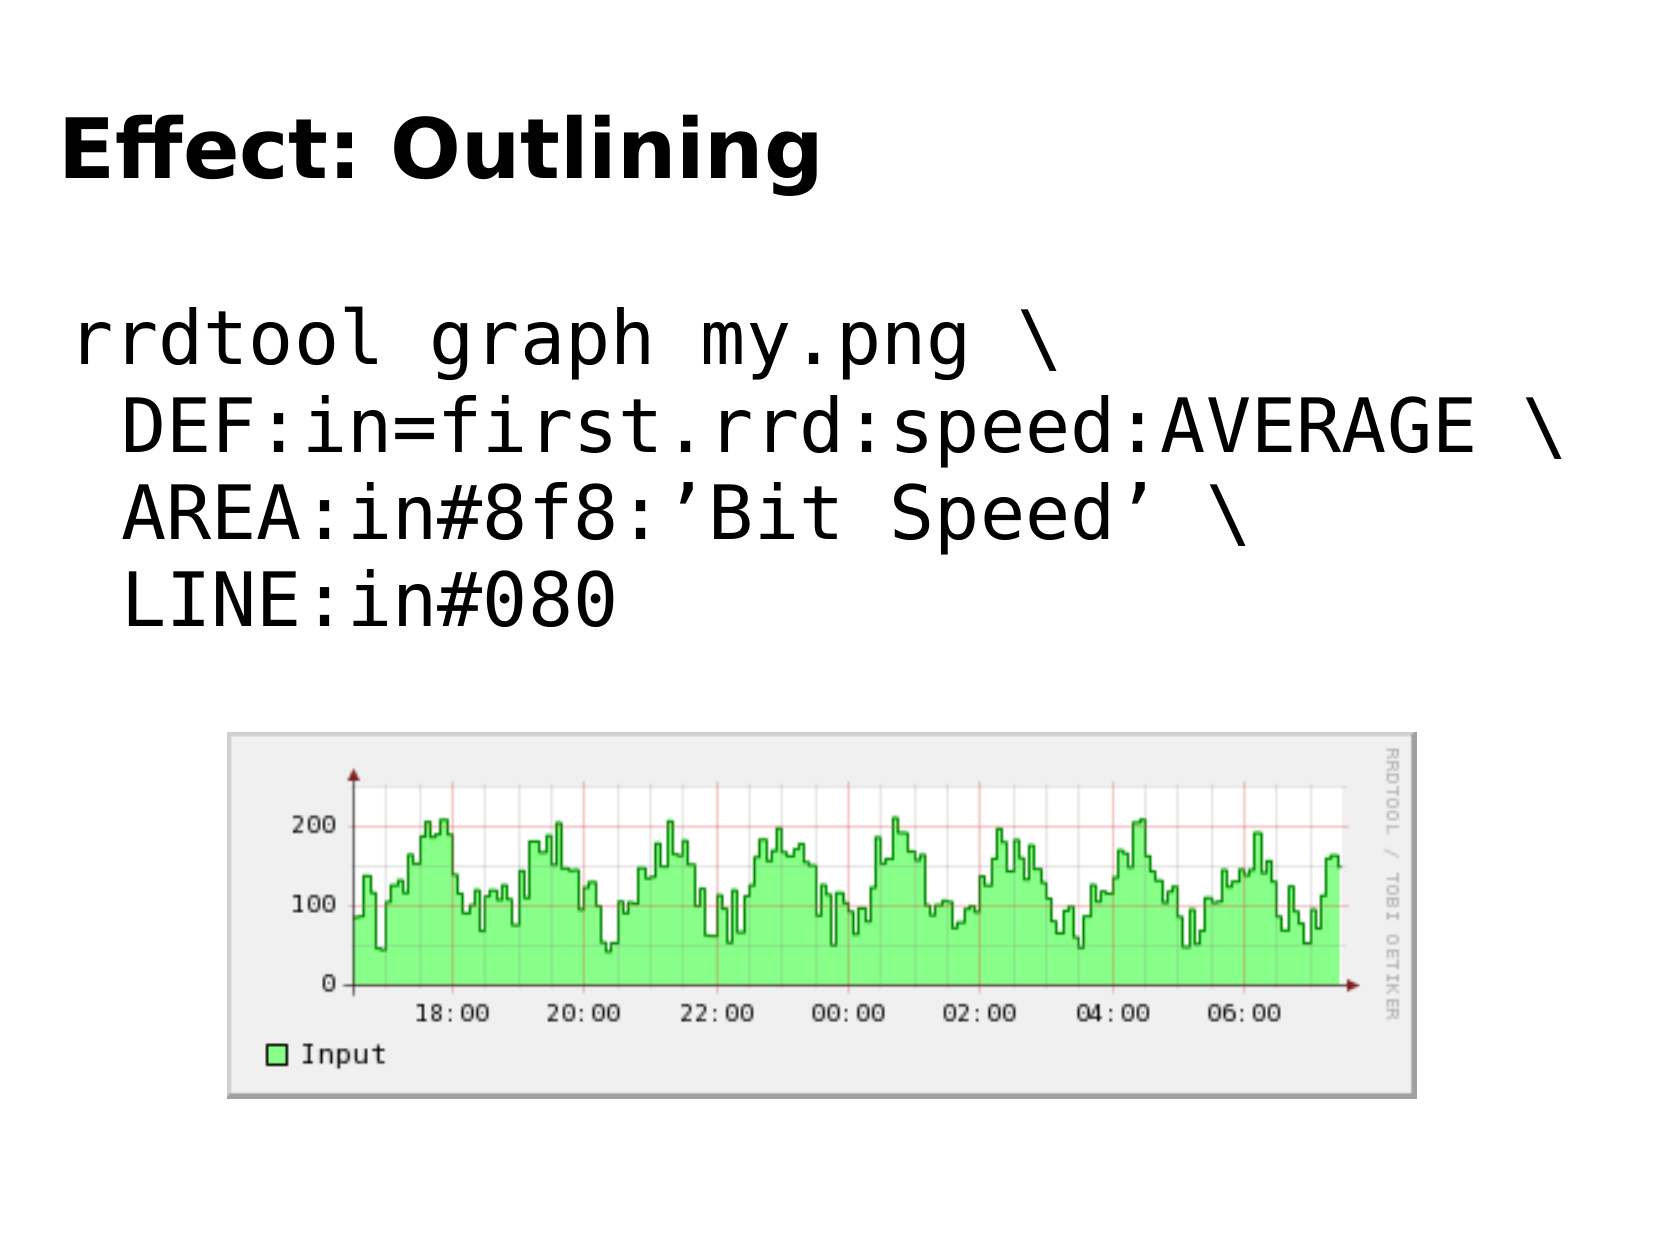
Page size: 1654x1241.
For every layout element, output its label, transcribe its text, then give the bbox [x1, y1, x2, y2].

list rrdtool graph my.png \ DEF:in=first.rrd:speed:AVERAGE \ AREA:in#8f8:’Bit Speed’ \ LINE:in#080 [50, 295, 1571, 1099]
picture [227, 732, 1417, 1099]
title Effect: Outlining [59, 75, 1607, 225]
